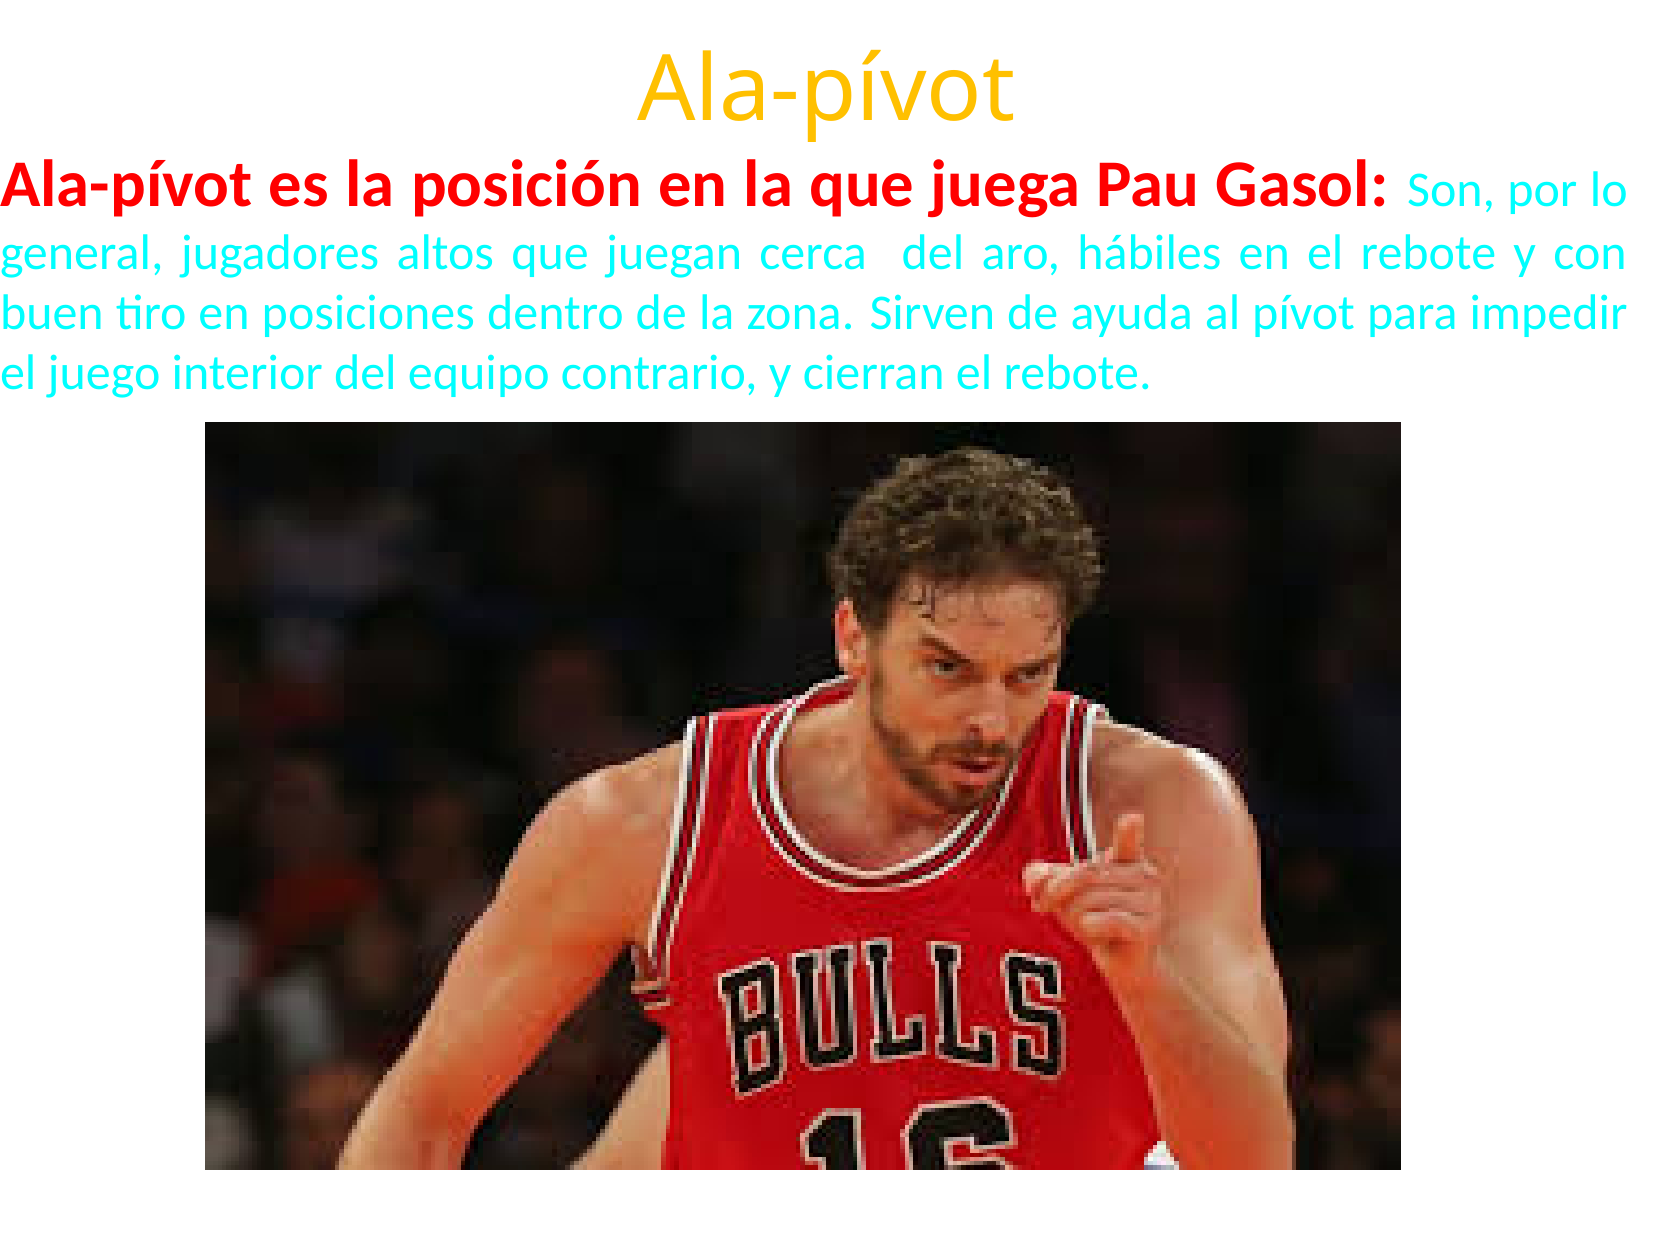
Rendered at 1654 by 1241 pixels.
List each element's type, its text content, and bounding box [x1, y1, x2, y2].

title Ala-pívot [82, 29, 1571, 139]
picture [205, 422, 1401, 1171]
list Ala-pívot es la posición en la que juega Pau Gasol: Son, por lo general, jugadores altos que juegan cerca del aro, hábiles en el rebote y con buen tiro en posiciones dentro de la zona. Sirven de ayuda al pívot para impedir el juego interior del equipo contrario, y cierran el rebote. [0, 139, 1654, 404]
